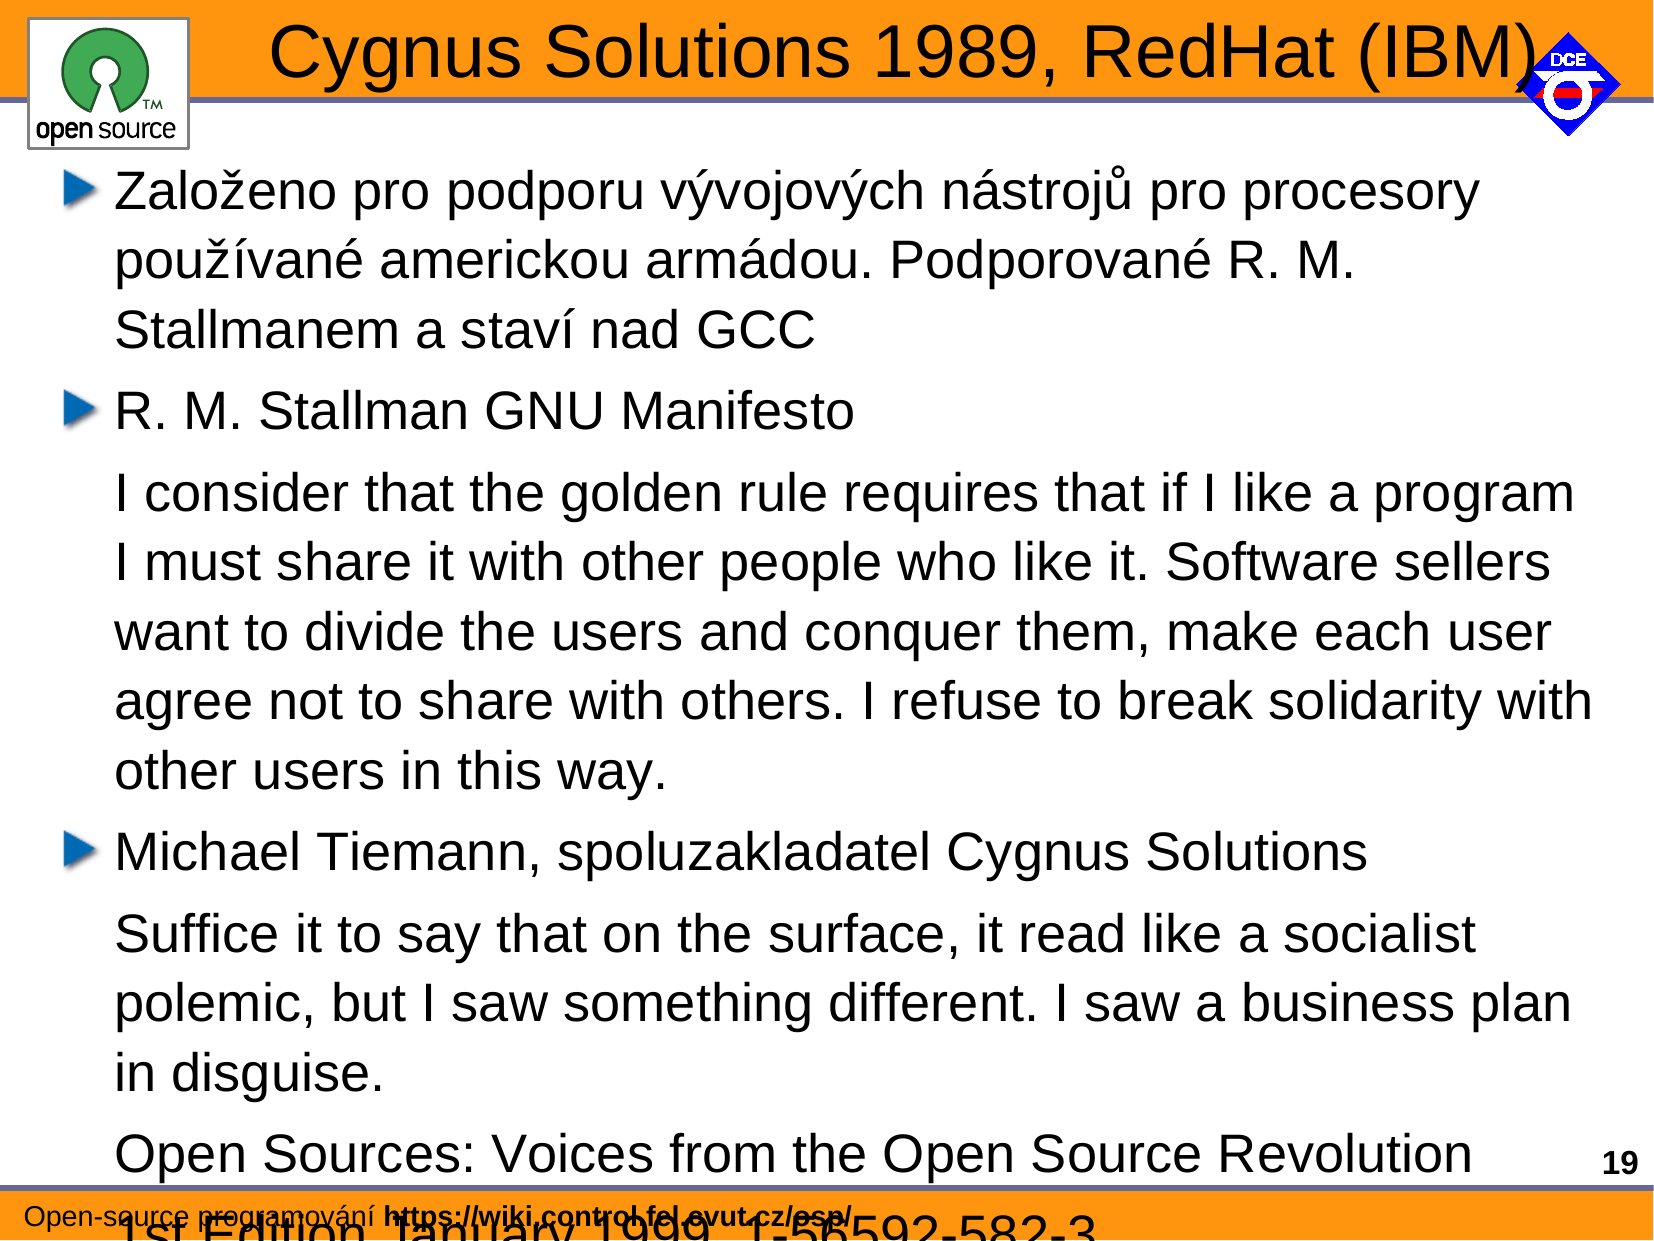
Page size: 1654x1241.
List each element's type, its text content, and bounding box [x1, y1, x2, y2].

list Založeno pro podporu vývojových nástrojů pro procesory používané americkou armádou. Podporované R. M. Stallmanem a staví nad GCC R. M. Stallman GNU Manifesto I consider that the golden rule requires that if I like a program I must share it with other people who like it. Software sellers want to divide the users and conquer them, make each user agree not to share with others. I refuse to break solidarity with other users in this way. Michael Tiemann, spoluzakladatel Cygnus Solutions Suffice it to say that on the surface, it read like a socialist polemic, but I saw something different. I saw a business plan in disguise. Open Sources: Voices from the Open Source Revolution 1st Edition January 1999, 1-56592-582-3 [43, 151, 1601, 1211]
title Cygnus Solutions 1989, RedHat (IBM) [178, 5, 1631, 97]
